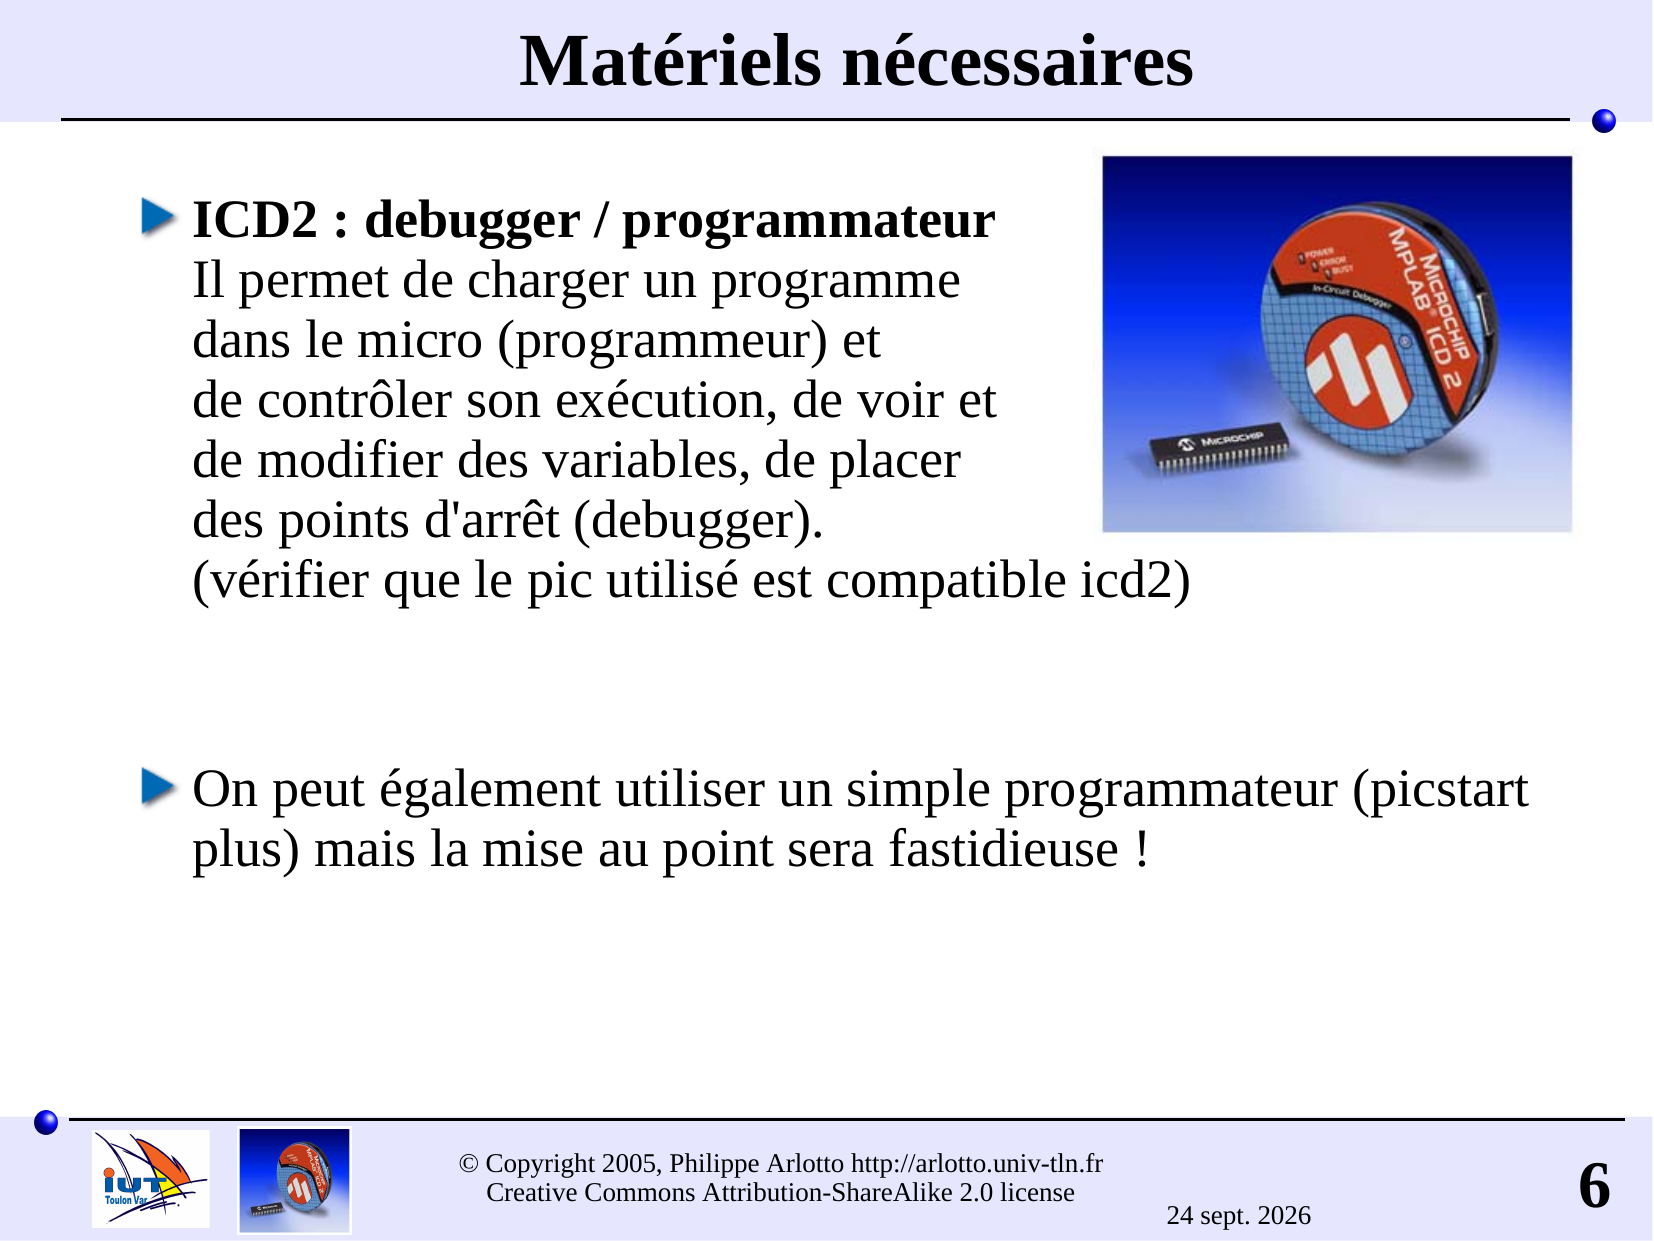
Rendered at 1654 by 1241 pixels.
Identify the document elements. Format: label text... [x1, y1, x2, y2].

picture [1092, 147, 1585, 542]
picture [237, 1126, 352, 1235]
list ICD2 : debugger / programmateur Il permet de charger un programme dans le micro (programmeur) et de contrôler son exécution, de voir et de modifier des variables, de placer des points d'arrêt (debugger). (vérifier que le pic utilisé est compatible icd2) On peut également utiliser un simple programmateur (picstart plus) mais la mise au point sera fastidieuse ! [121, 188, 1534, 1039]
title Matériels nécessaires [95, 11, 1585, 110]
text_box [797, 295, 1123, 354]
